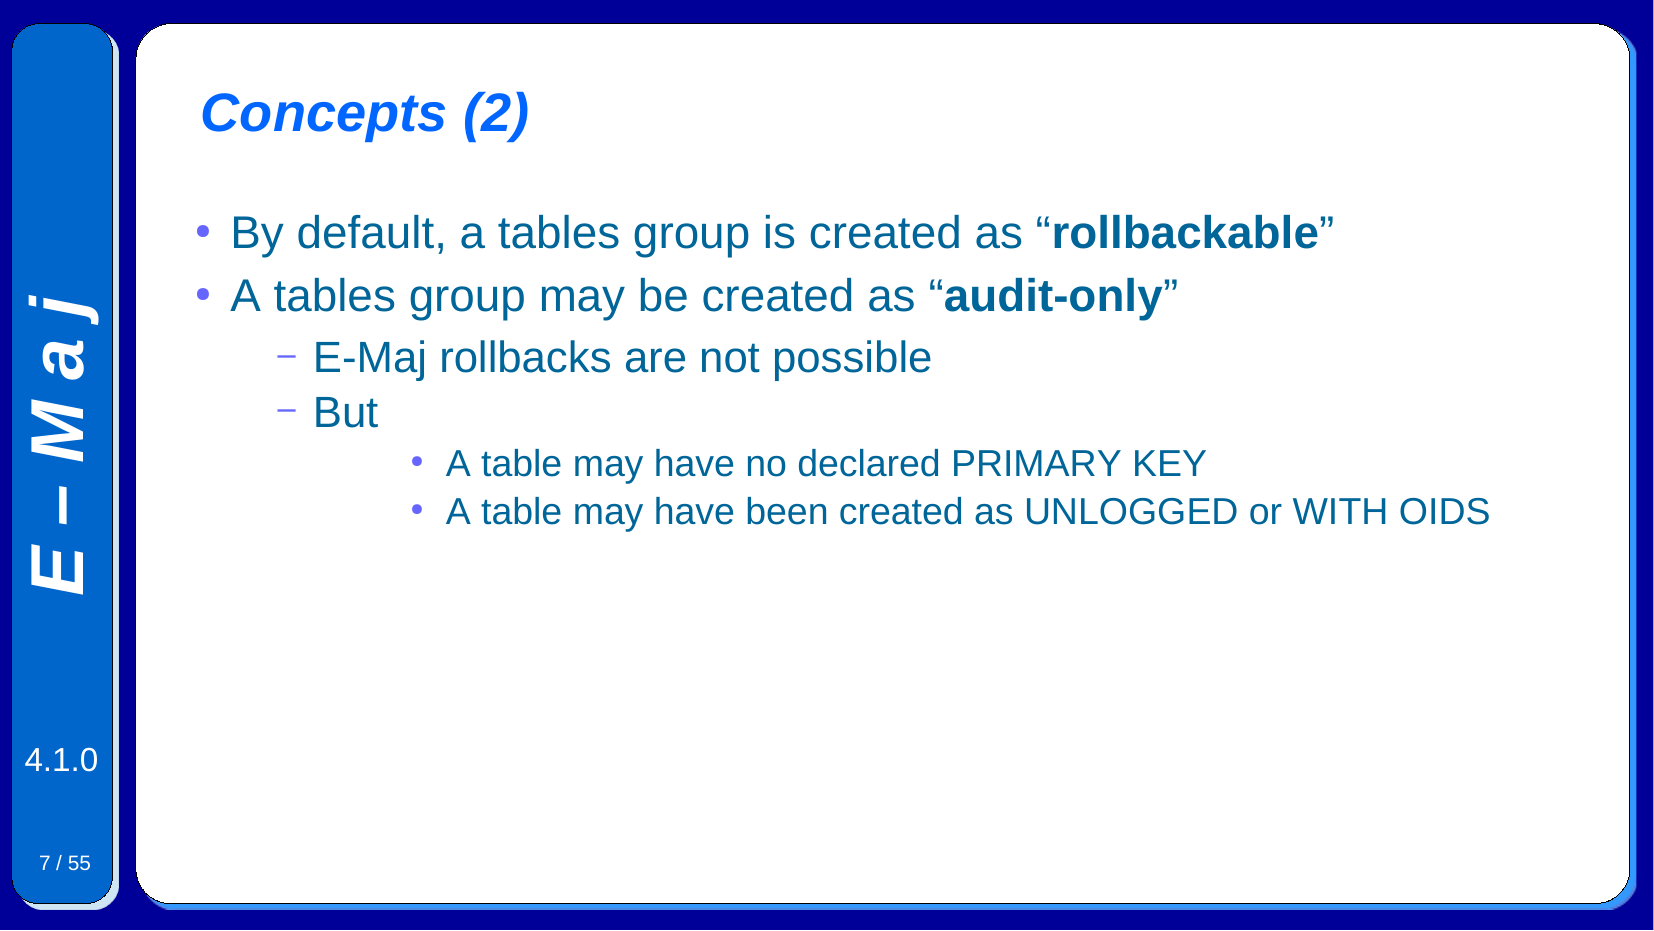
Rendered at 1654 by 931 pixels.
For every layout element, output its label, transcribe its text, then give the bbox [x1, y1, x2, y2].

title Concepts (2) [200, 34, 1575, 191]
list By default, a tables group is created as “rollbackable” A tables group may be created as “audit-only” E-Maj rollbacks are not possible But A table may have no declared PRIMARY KEY A table may have been created as UNLOGGED or WITH OIDS [177, 206, 1587, 827]
